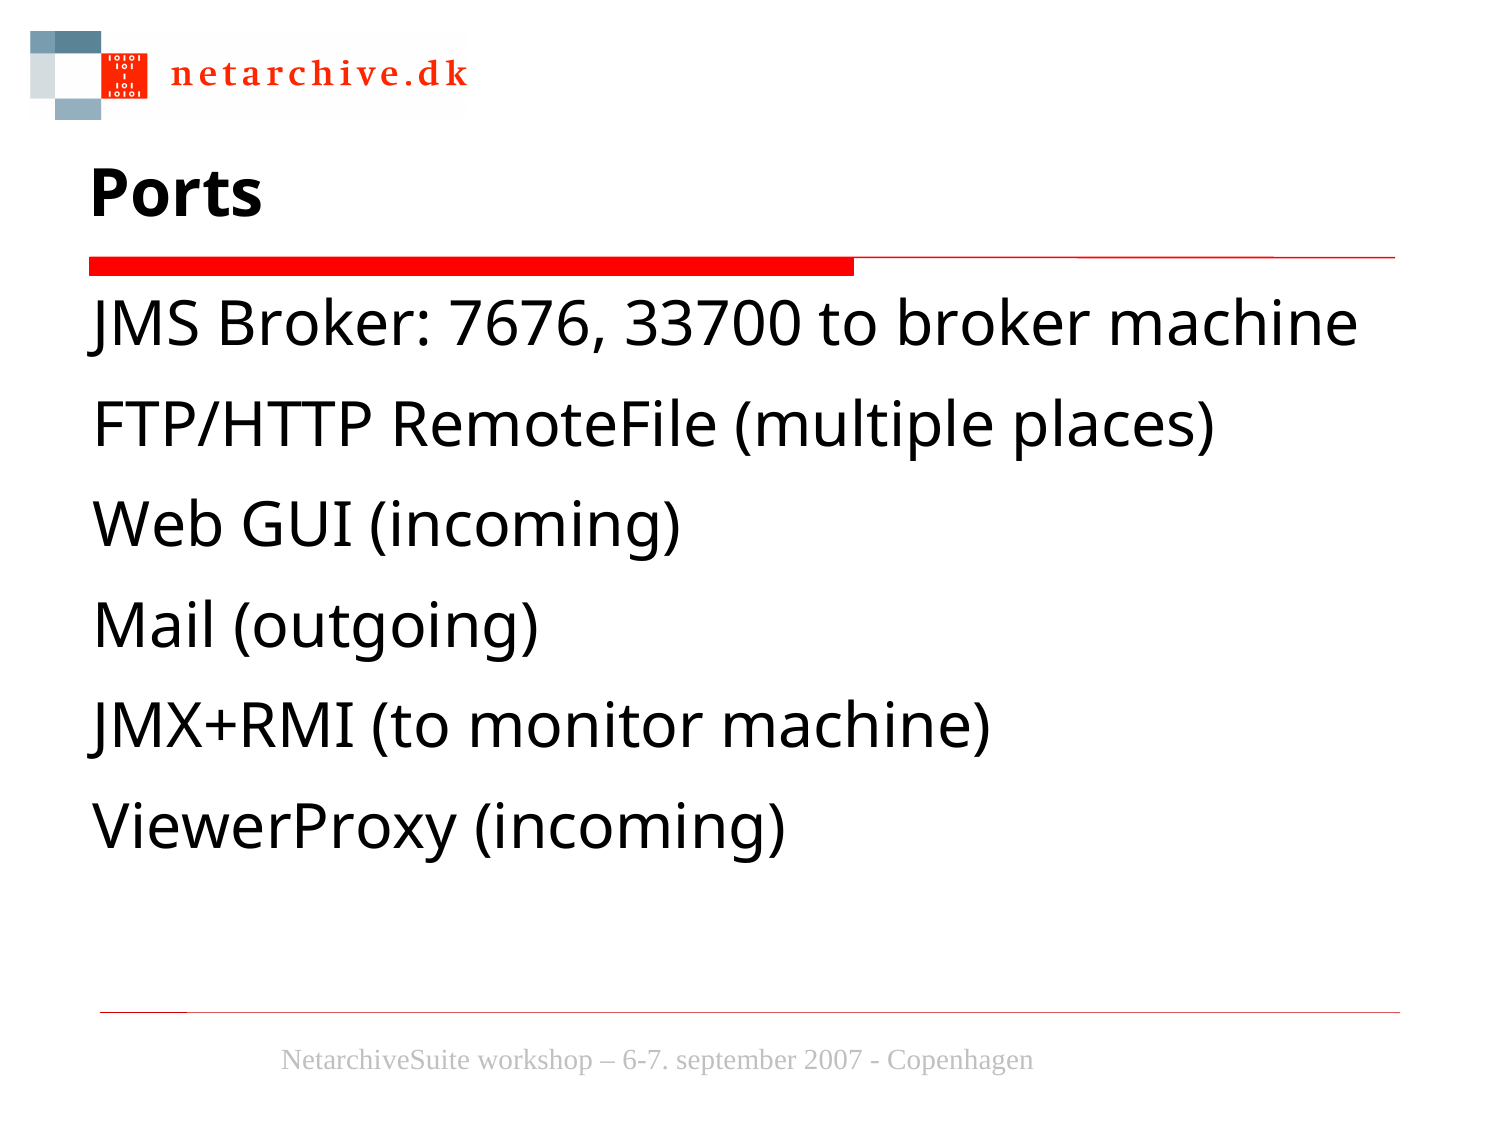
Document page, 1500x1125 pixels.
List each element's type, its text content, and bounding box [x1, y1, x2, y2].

list JMS Broker: 7676, 33700 to broker machine FTP/HTTP RemoteFile (multiple places) Web GUI (incoming) Mail (outgoing) JMX+RMI (to monitor machine) ViewerProxy (incoming) [92, 278, 1406, 988]
picture [29, 31, 467, 120]
title Ports [88, 137, 1401, 244]
